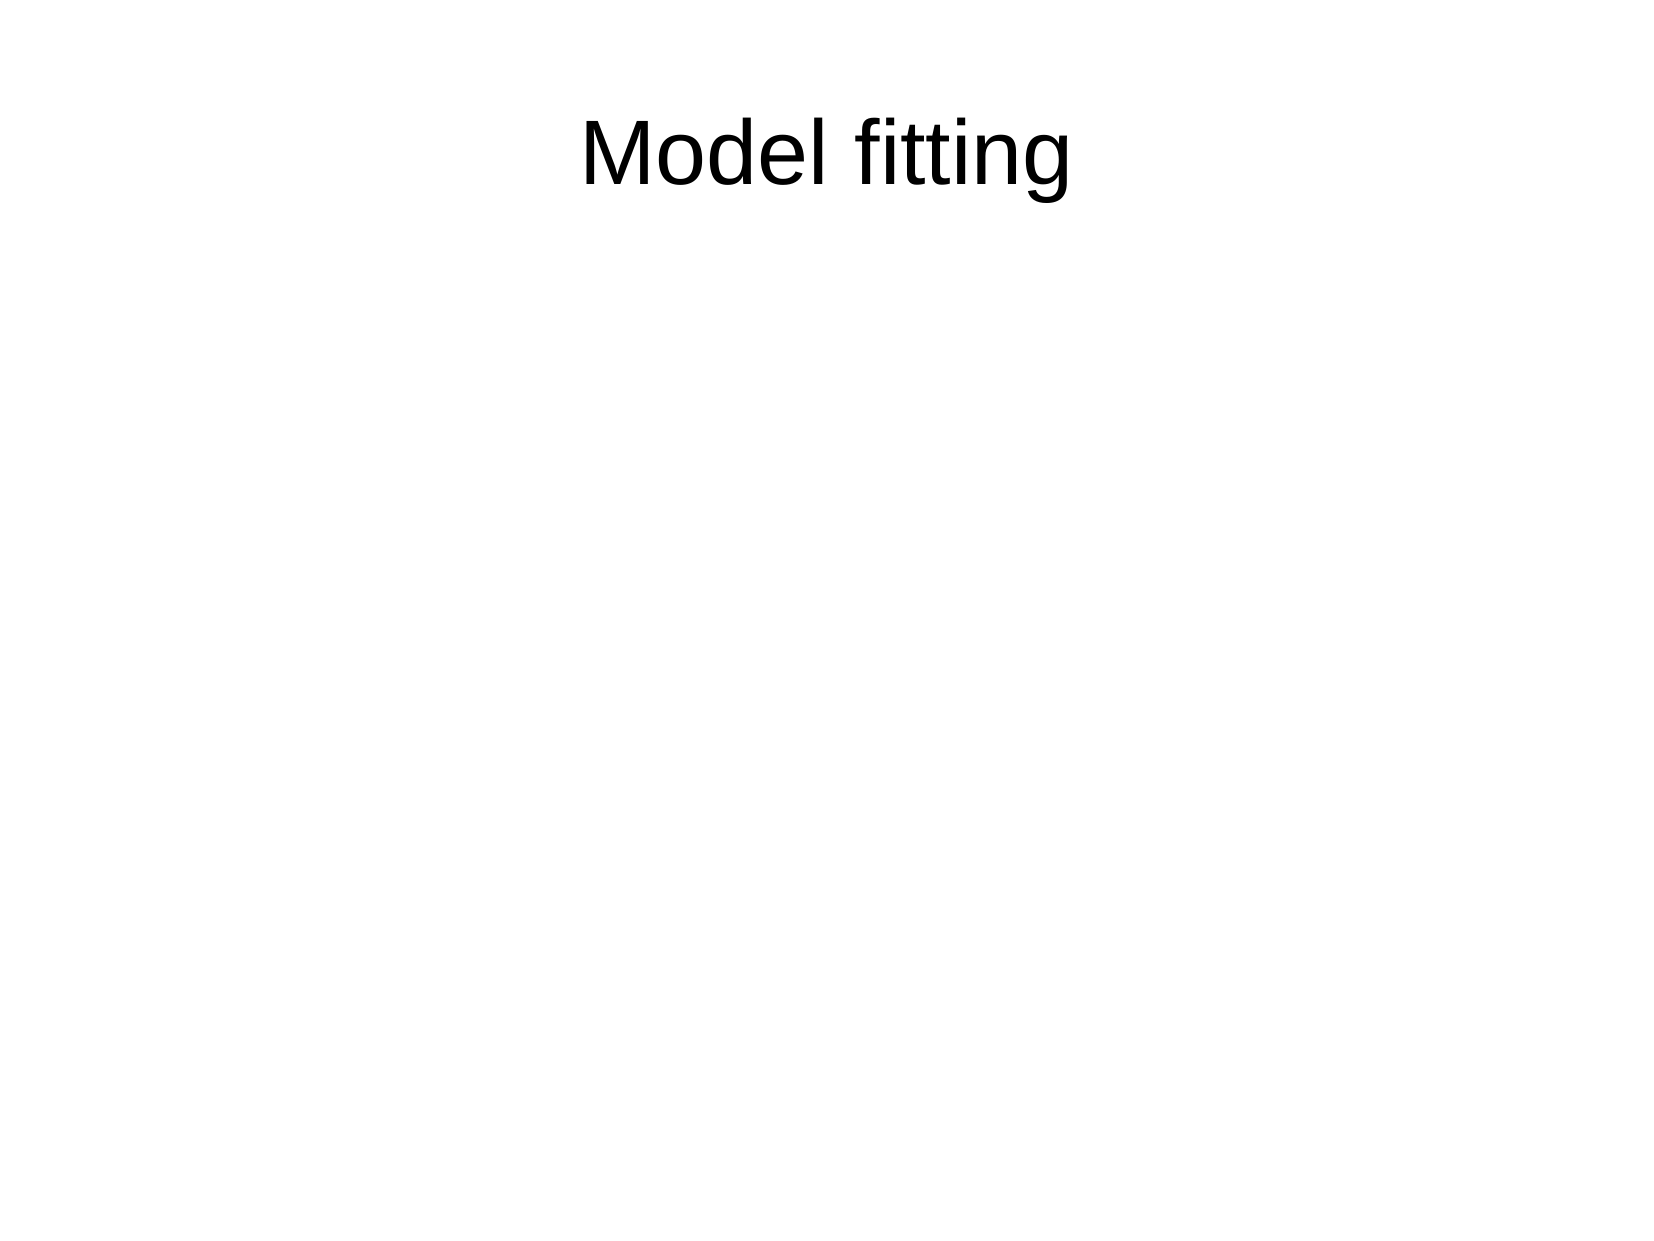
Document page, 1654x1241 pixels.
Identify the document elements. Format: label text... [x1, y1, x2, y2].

title Model fitting [82, 49, 1571, 257]
